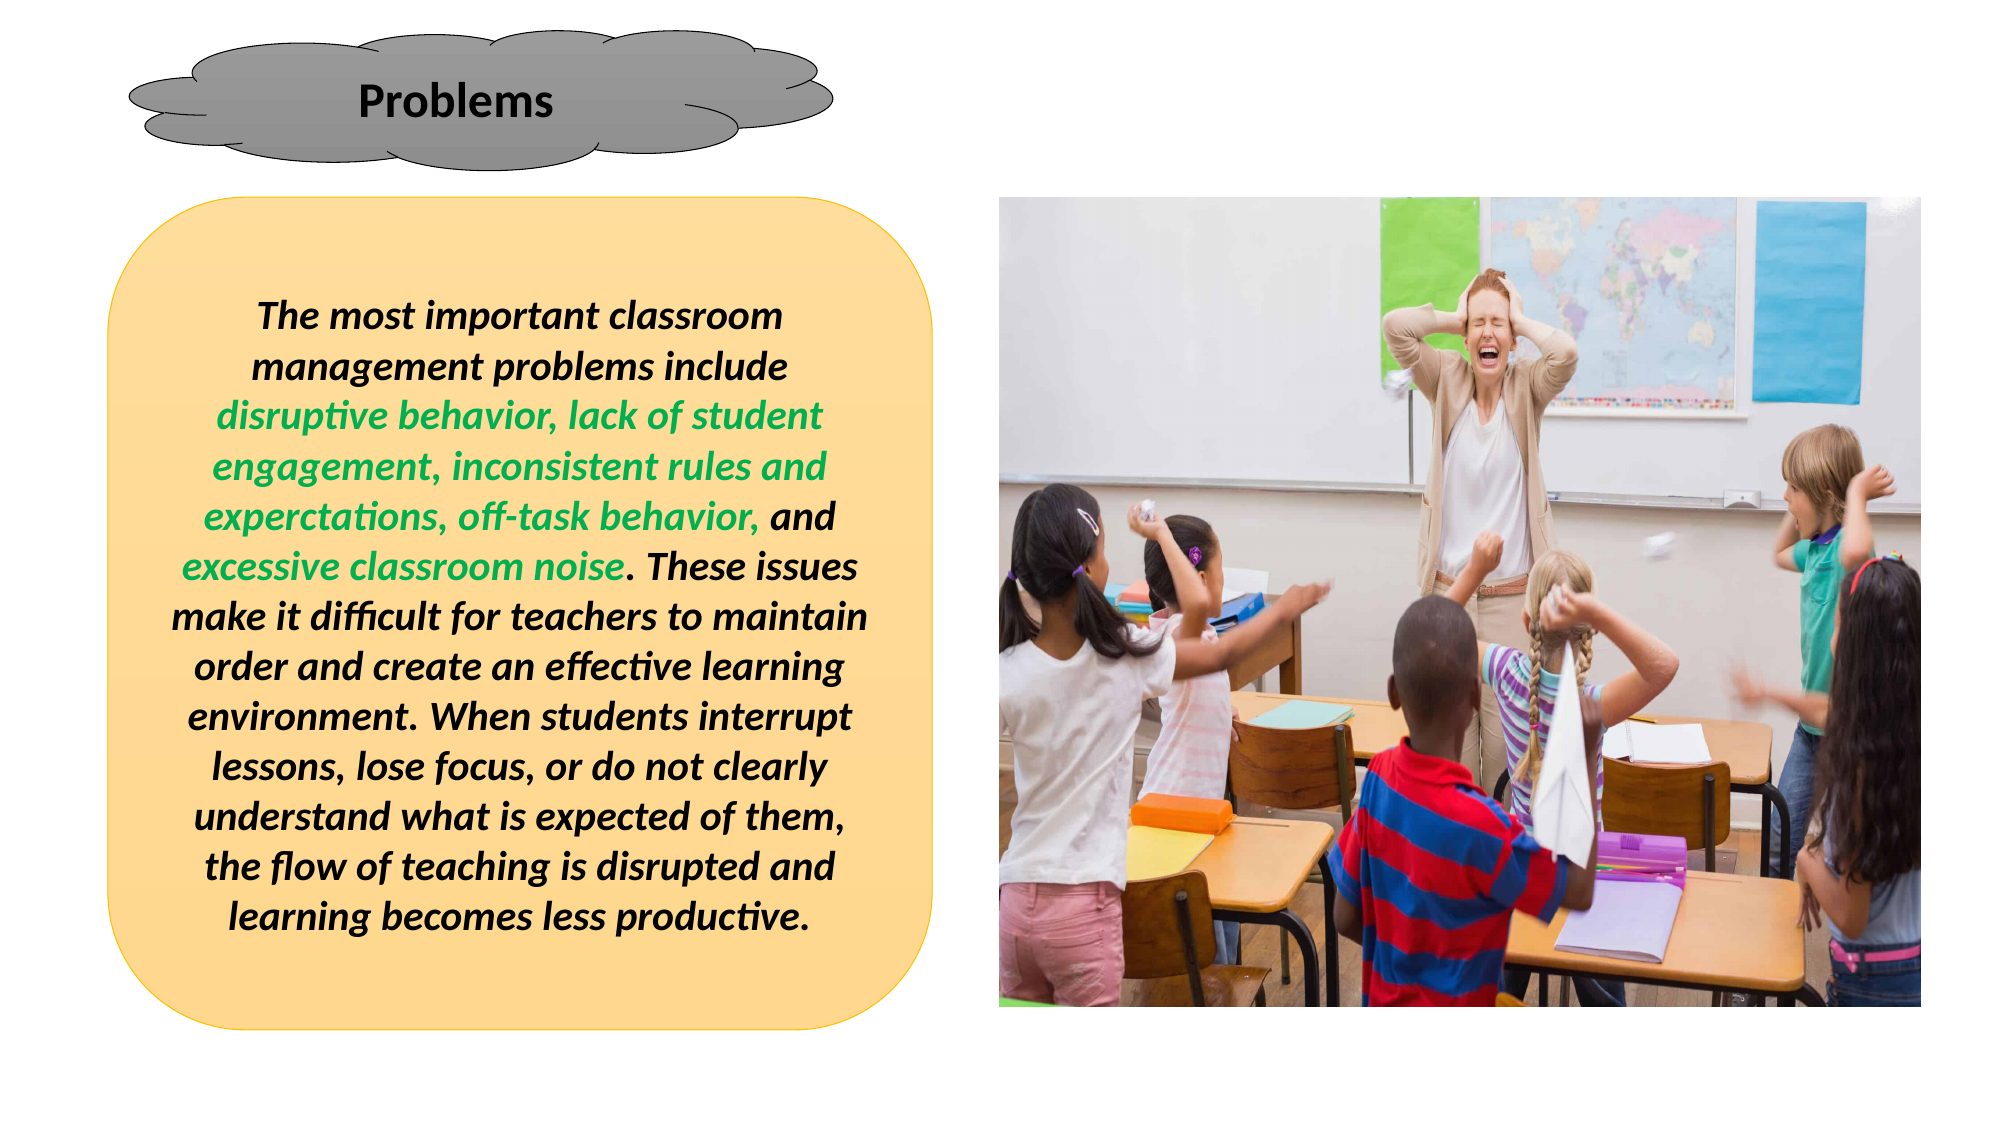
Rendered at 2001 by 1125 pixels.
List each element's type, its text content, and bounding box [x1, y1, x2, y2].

text_box The most important classroom management problems include disruptive behavior, lack of student engagement, inconsistent rules and experctations, off-task behavior, and excessive classroom noise. These issues make it difficult for teachers to maintain order and create an effective learning environment. When students interrupt lessons, lose focus, or do not clearly understand what is expected of them, the flow of teaching is disrupted and learning becomes less productive. [107, 197, 933, 1030]
picture [999, 197, 1921, 1007]
text_box Problems [129, 30, 833, 171]
